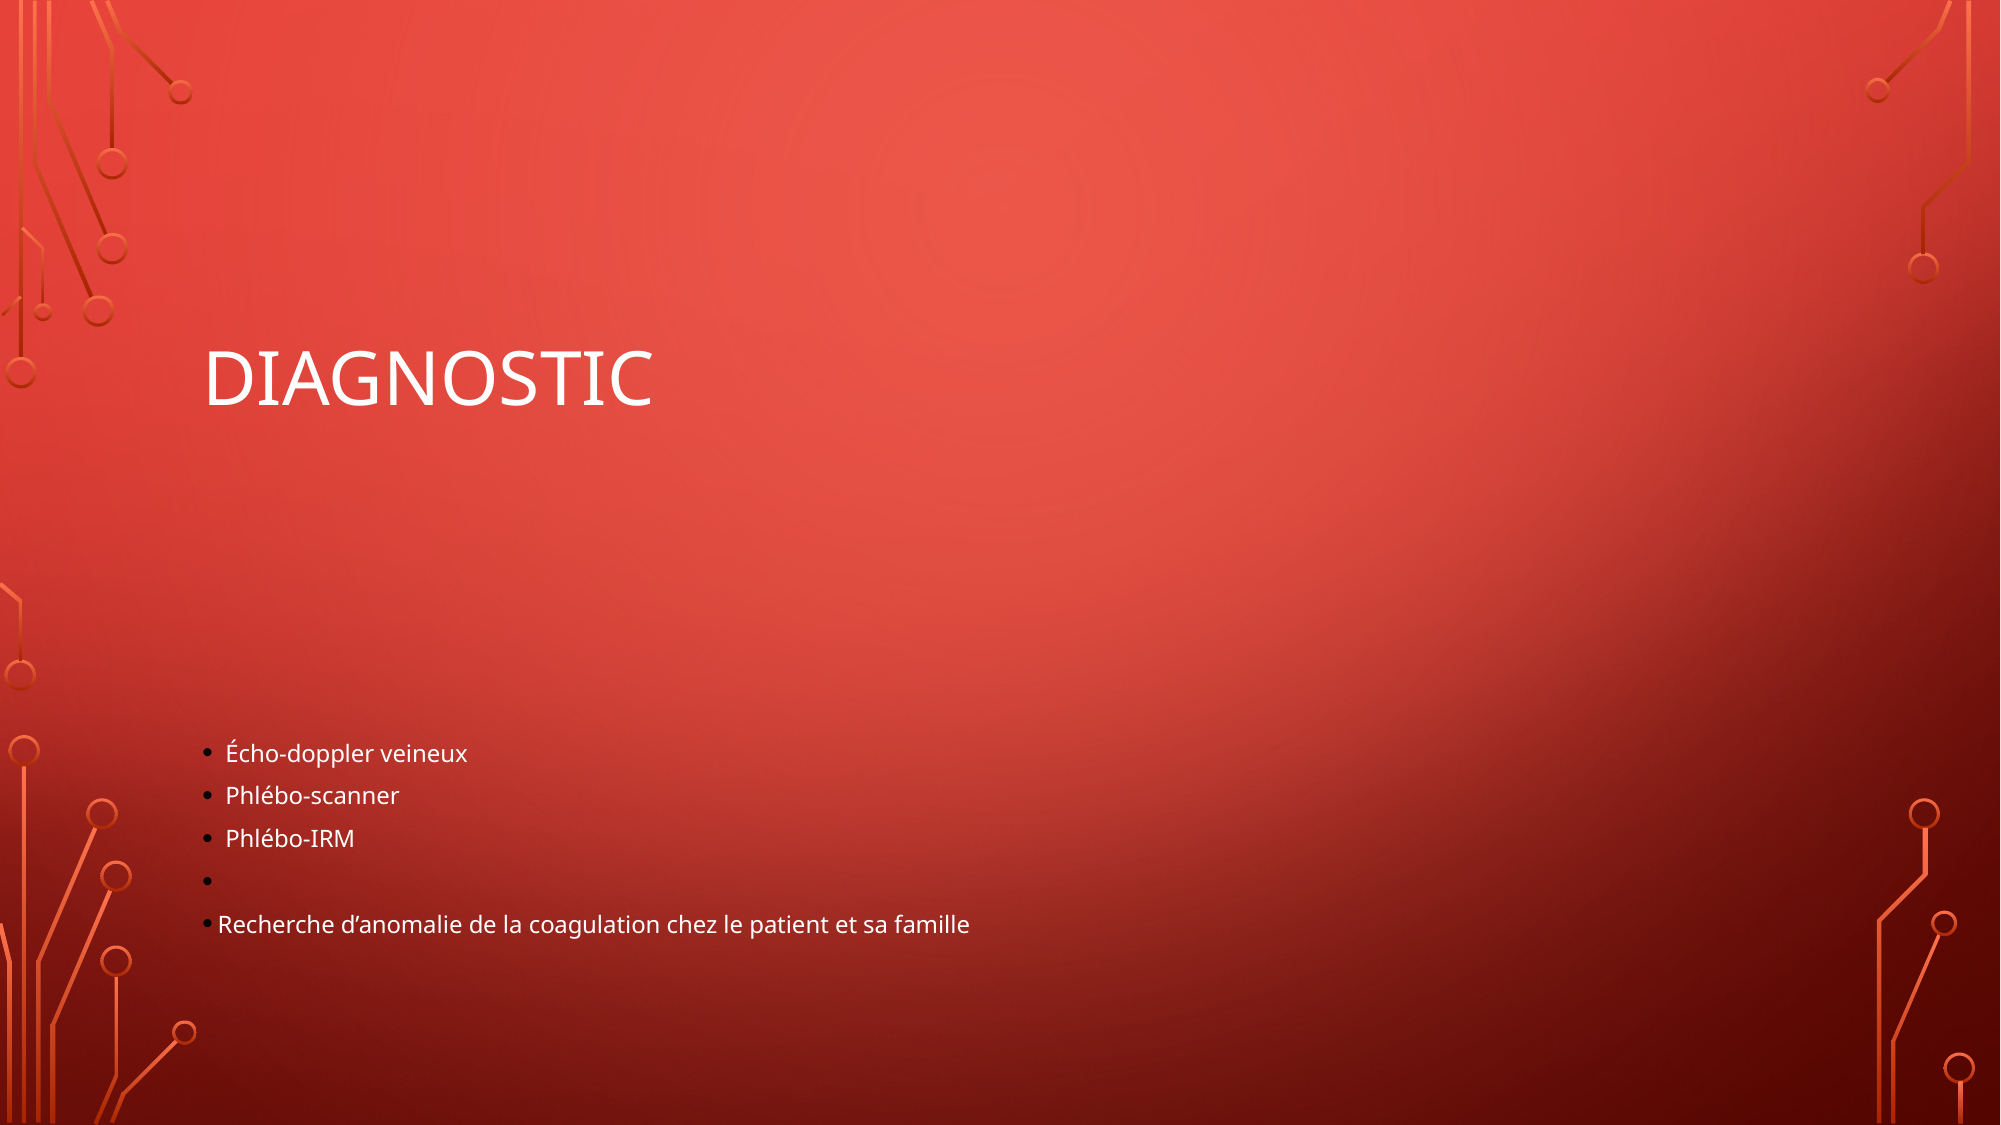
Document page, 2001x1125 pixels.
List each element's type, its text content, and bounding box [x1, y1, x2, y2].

title Diagnostic [187, 99, 1813, 220]
list Écho-doppler veineux Phlébo-scanner Phlébo-IRM Recherche d’anomalie de la coagulation chez le patient et sa famille [187, 264, 1812, 951]
